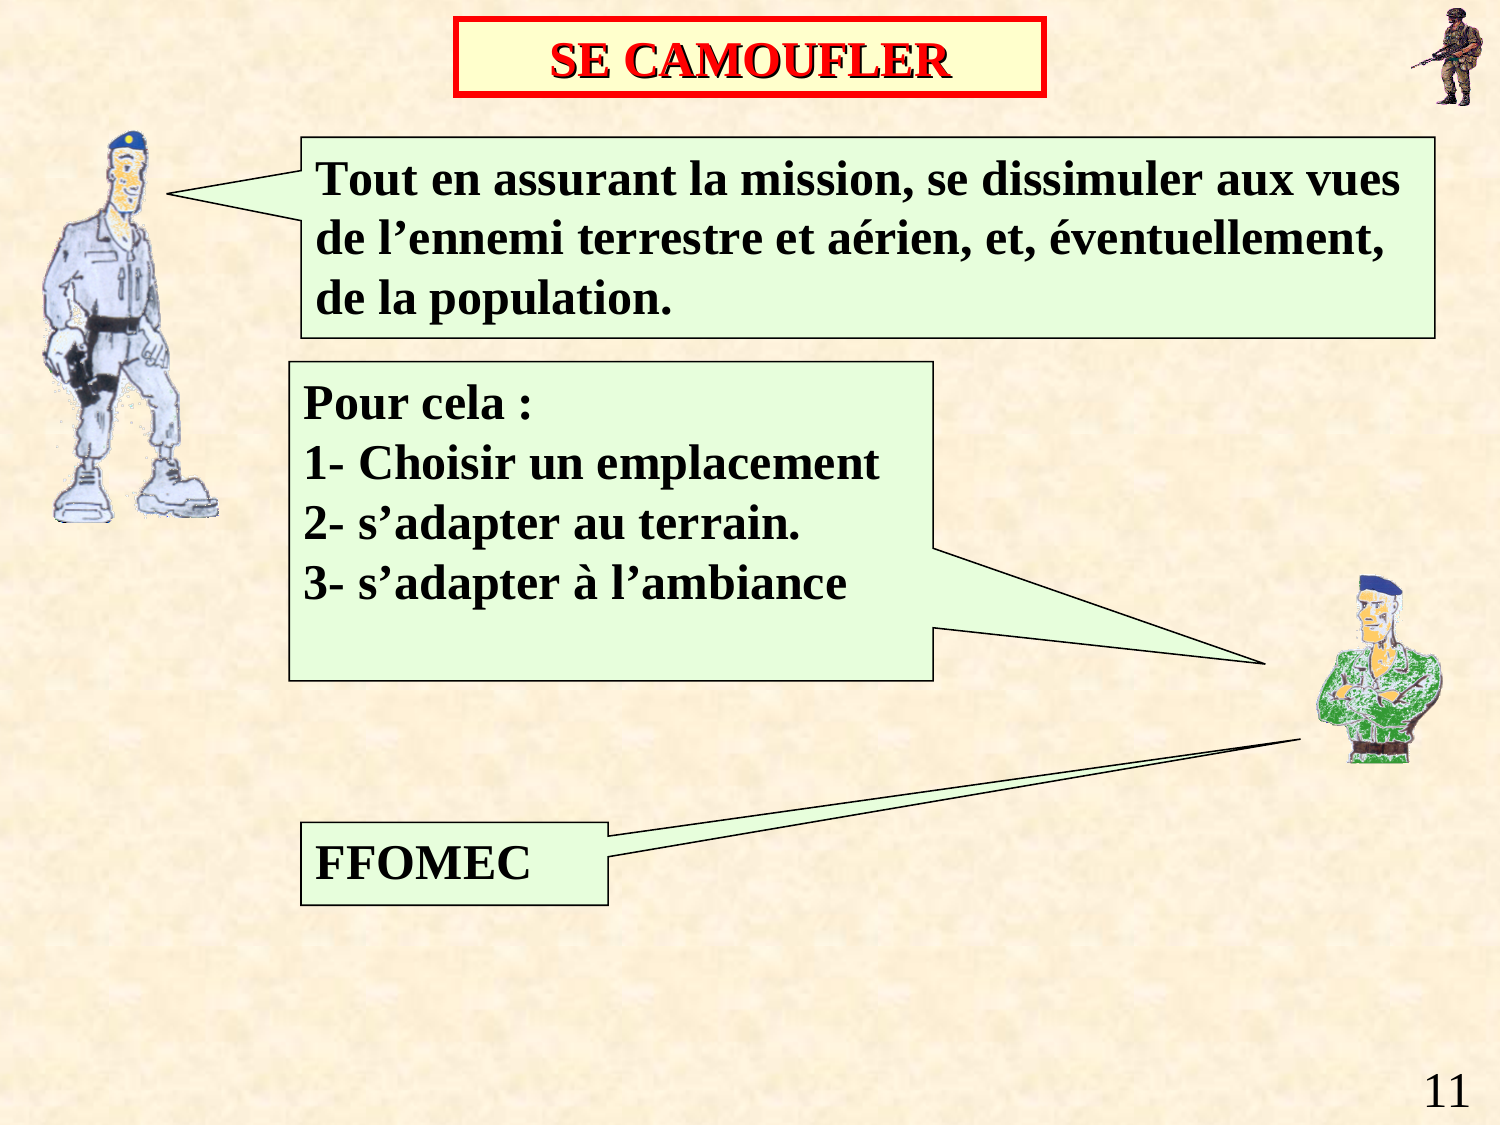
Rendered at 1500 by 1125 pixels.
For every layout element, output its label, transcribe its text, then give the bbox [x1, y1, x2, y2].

text_box Pour cela : 1- Choisir un emplacement 2- s’adapter au terrain. 3- s’adapter à l’ambiance [289, 361, 1266, 681]
picture [0, 0, 1500, 1125]
text_box FFOMEC [301, 739, 1301, 906]
text_box Tout en assurant la mission, se dissimuler aux vues de l’ennemi terrestre et aérien, et, éventuellement, de la population. [219, 137, 1435, 339]
text_box SE CAMOUFLER [456, 18, 1044, 95]
